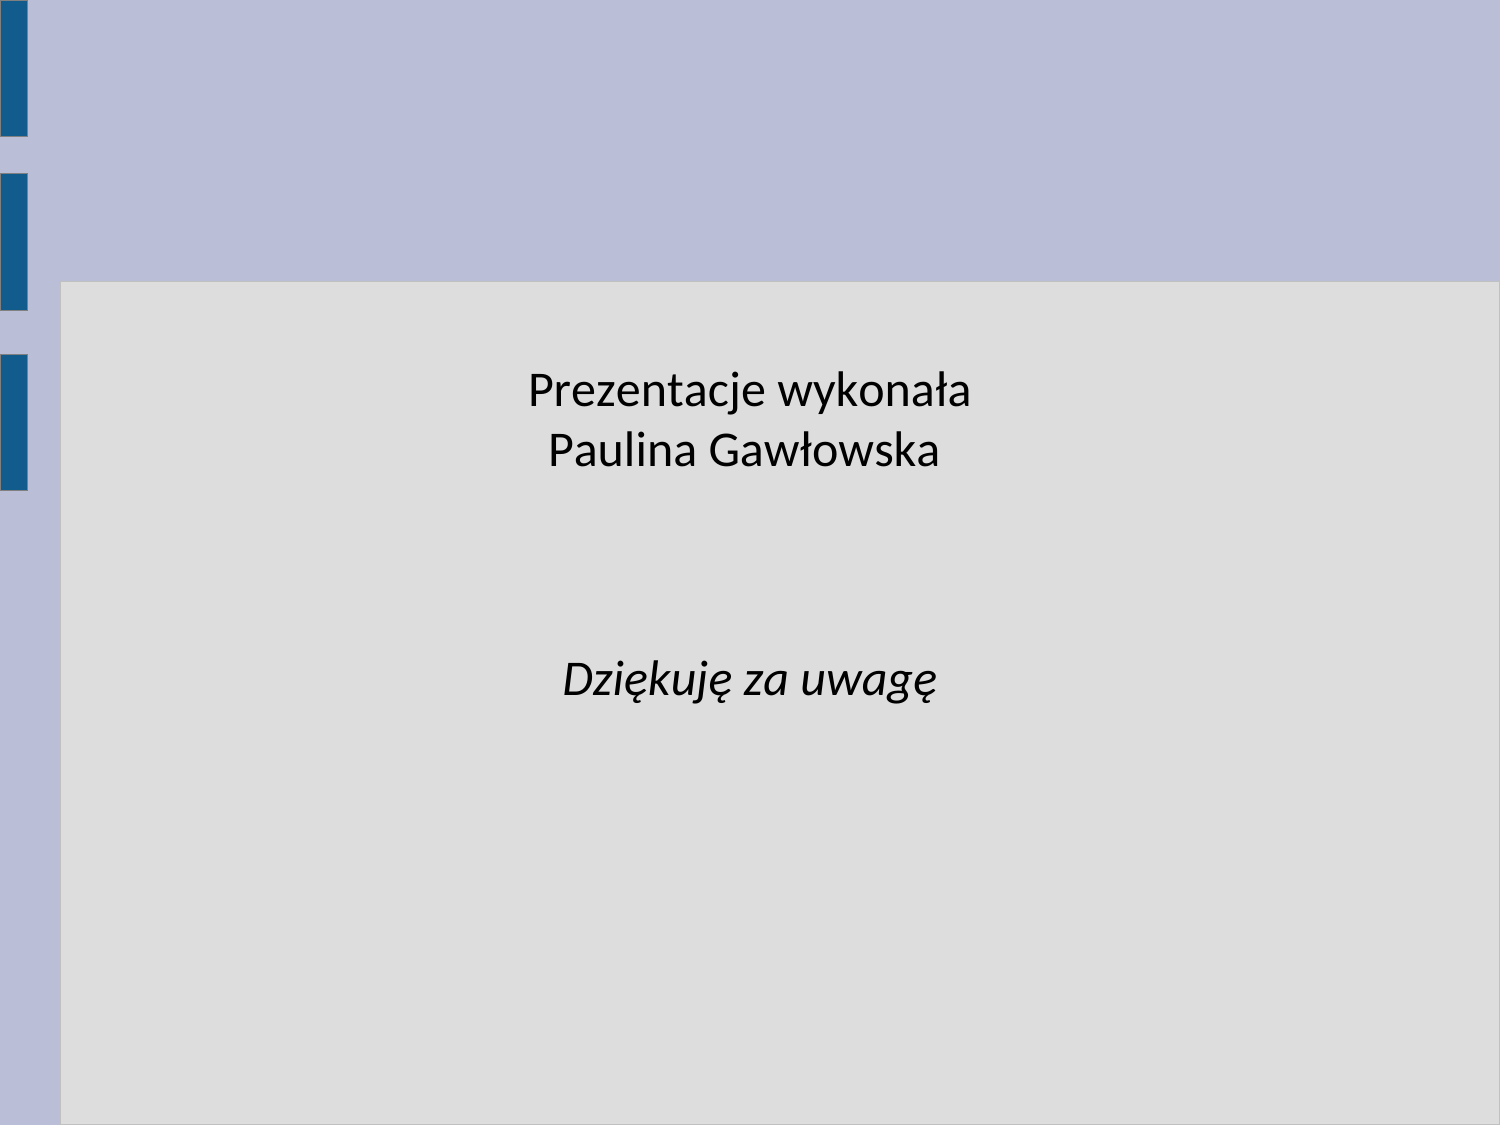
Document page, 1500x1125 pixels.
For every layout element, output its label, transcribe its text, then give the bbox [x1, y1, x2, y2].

subtitle Dziękuję za uwagę [225, 637, 1275, 925]
title Prezentacje wykonała Paulina Gawłowska [112, 349, 1388, 591]
